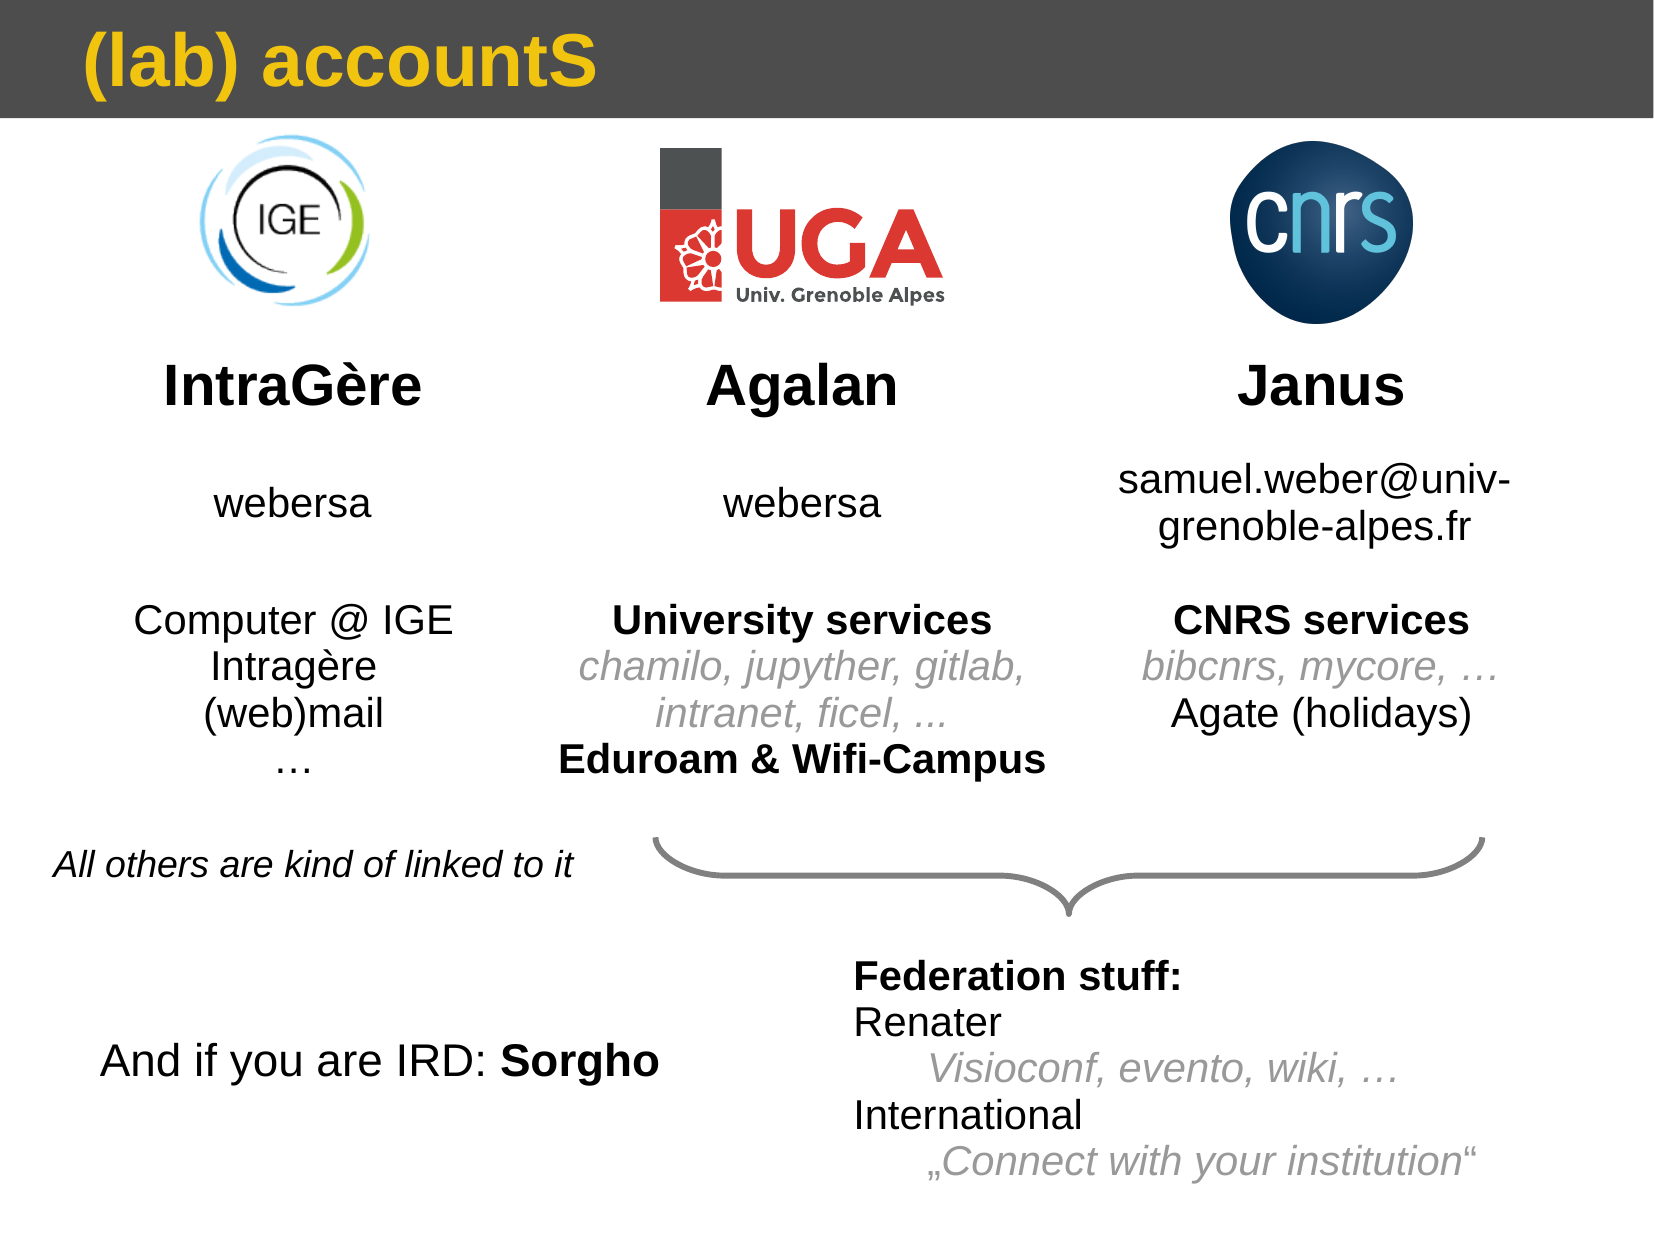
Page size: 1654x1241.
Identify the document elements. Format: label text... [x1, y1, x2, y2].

text_box IntraGère [149, 345, 439, 425]
text_box Janus [1177, 345, 1467, 426]
text_box Agalan [657, 345, 948, 425]
text_box CNRS services bibcnrs, mycore, … Agate (holidays) [1119, 589, 1524, 744]
text_box webersa [198, 472, 389, 534]
title (lab) accountS [82, 18, 1571, 103]
text_box University services chamilo, jupyther, gitlab, intranet, ficel, ... Eduroam & Wifi-Campus [540, 589, 1066, 837]
text_box webersa [708, 472, 897, 534]
text_box Computer @ IGE Intragère (web)mail … [105, 589, 482, 790]
picture [1230, 141, 1413, 325]
text_box All others are kind of linked to it [38, 836, 589, 894]
text_box Federation stuff: Renater Visioconf, evento, wiki, … International „Connect with your institution“ [838, 944, 1493, 1193]
text_box samuel.weber@univ-grenoble-alpes.fr [1103, 448, 1541, 557]
picture [659, 147, 946, 308]
picture [154, 100, 433, 345]
text_box And if you are IRD: Sorgho [85, 1027, 686, 1146]
